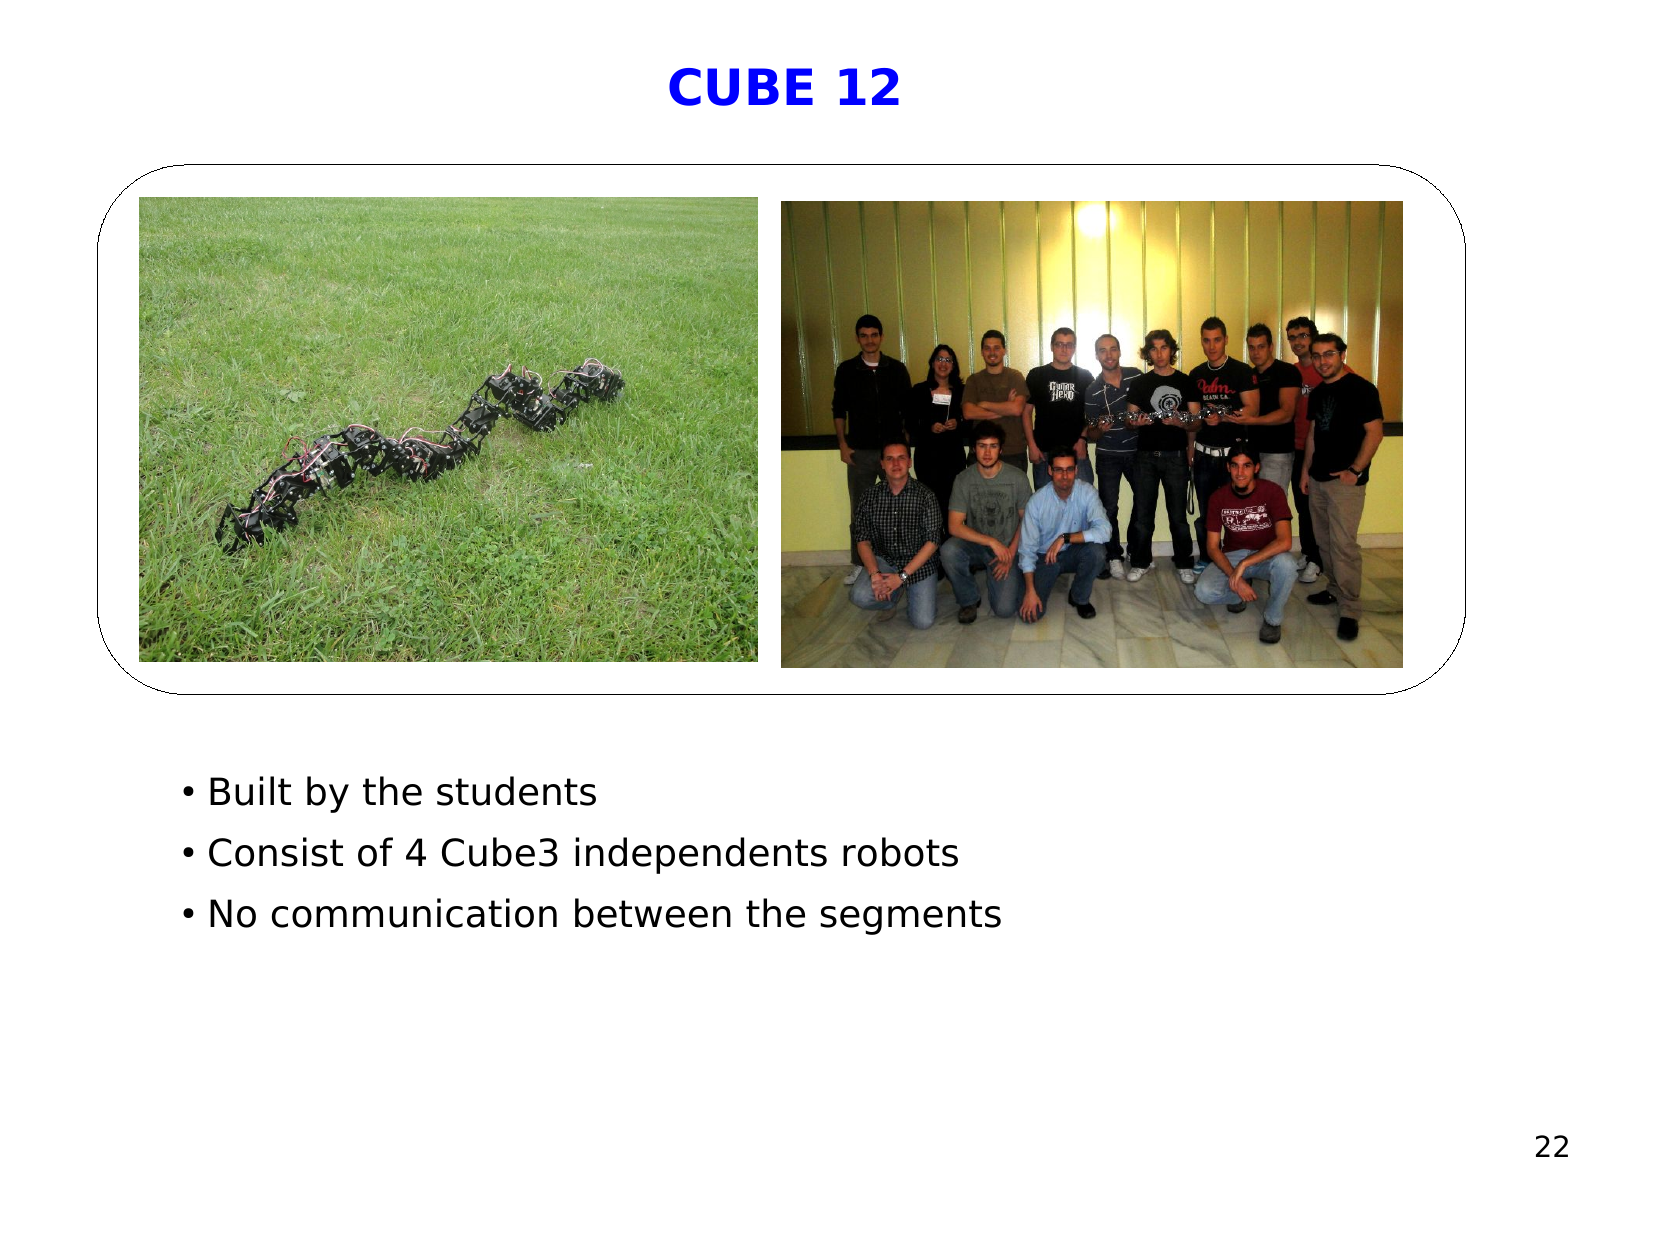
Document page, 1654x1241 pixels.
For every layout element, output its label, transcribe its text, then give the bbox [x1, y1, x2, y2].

text_box Built by the students Consist of 4 Cube3 independents robots No communication between the segments [167, 763, 1019, 944]
picture [139, 197, 758, 662]
text_box CUBE 12 [652, 51, 919, 125]
picture [781, 201, 1403, 668]
